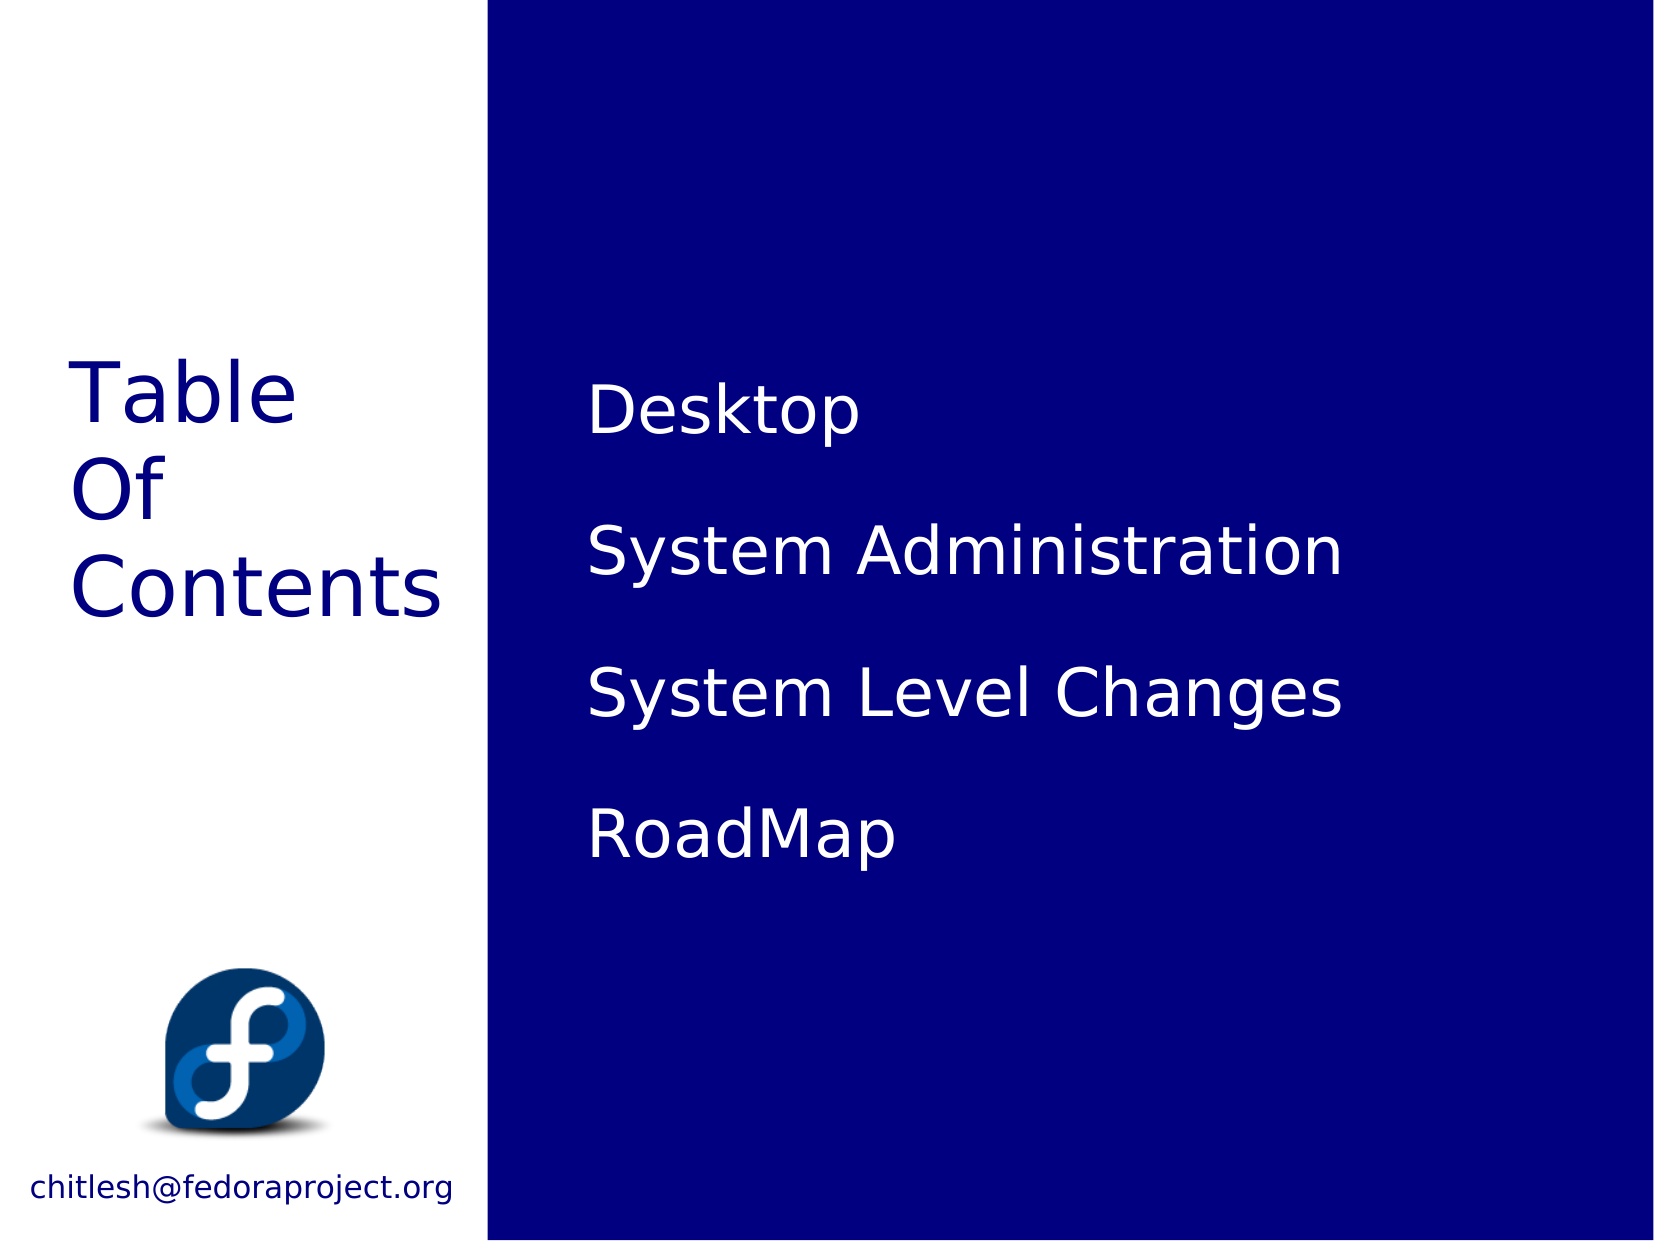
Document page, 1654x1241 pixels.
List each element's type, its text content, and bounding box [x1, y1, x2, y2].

text_box Desktop System Administration System Level Changes RoadMap [571, 325, 1494, 842]
text_box Table Of Contents [54, 338, 524, 645]
picture [132, 967, 339, 1141]
